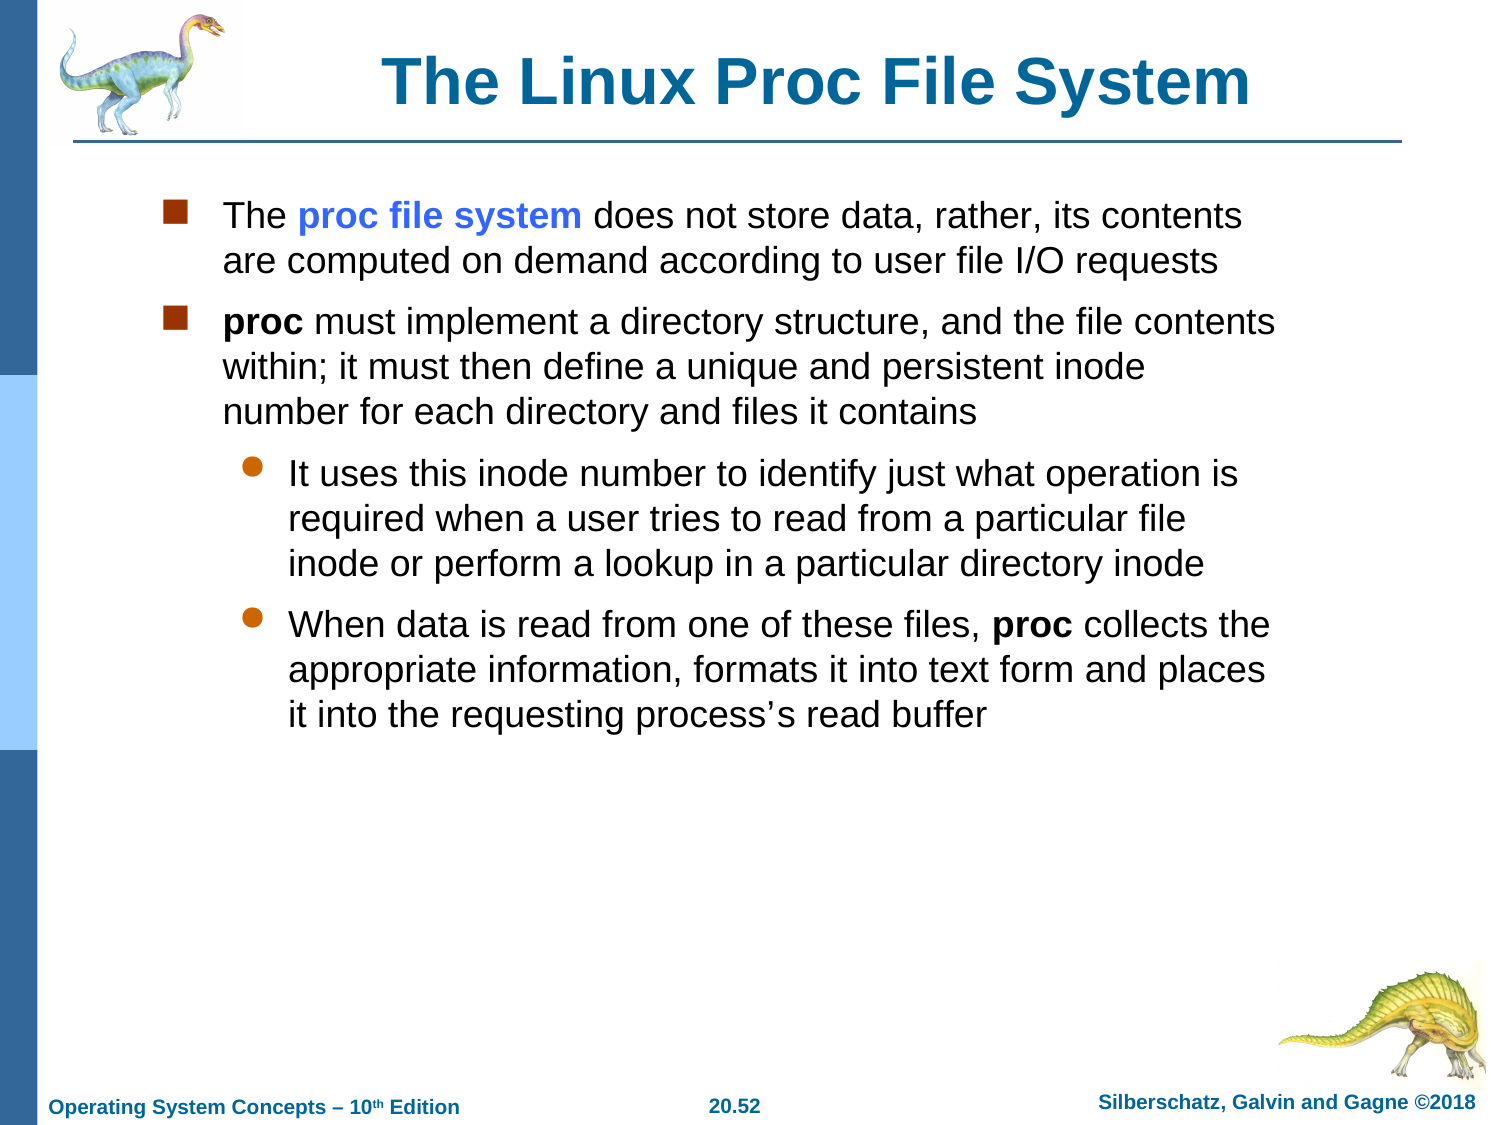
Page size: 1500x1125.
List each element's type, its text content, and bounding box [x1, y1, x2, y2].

picture [1415, 1094, 1423, 1099]
title The Linux Proc File System [208, 31, 1425, 126]
list The proc file system does not store data, rather, its contents are computed on demand according to user file I/O requests proc must implement a directory structure, and the file contents within; it must then define a unique and persistent inode number for each directory and files it contains It uses this inode number to identify just what operation is required when a user tries to read from a particular file inode or perform a lookup in a particular directory inode When data is read from one of these files, proc collects the appropriate information, formats it into text form and places it into the requesting process’s read buffer [151, 183, 1293, 927]
picture [46, 0, 243, 149]
picture [1275, 959, 1486, 1090]
